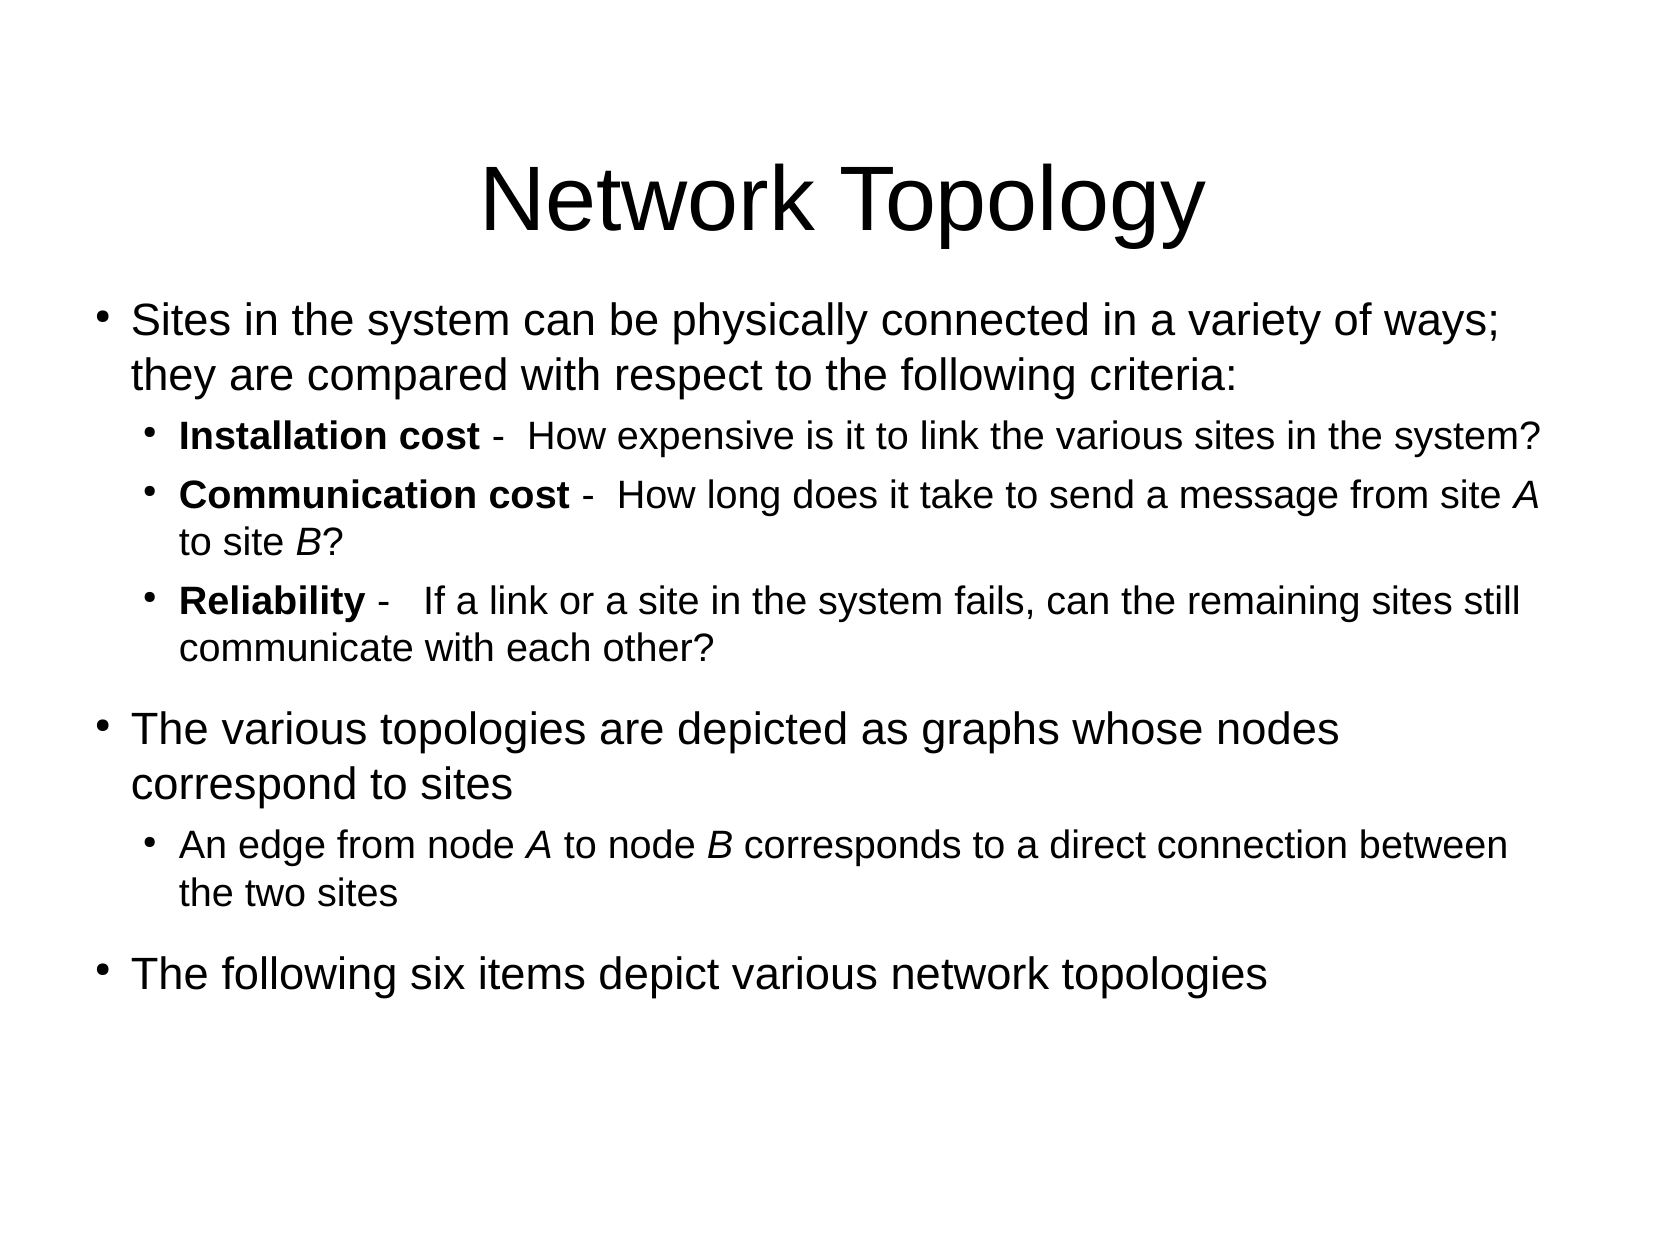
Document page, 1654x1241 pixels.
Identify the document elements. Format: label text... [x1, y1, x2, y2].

title Network Topology [82, 49, 1571, 257]
list Sites in the system can be physically connected in a variety of ways; they are compared with respect to the following criteria: Installation cost - How expensive is it to link the various sites in the system? Communication cost - How long does it take to send a message from site A to site B? Reliability - If a link or a site in the system fails, can the remaining sites still communicate with each other? The various topologies are depicted as graphs whose nodes correspond to sites An edge from node A to node B corresponds to a direct connection between the two sites The following six items depict various network topologies [82, 290, 1571, 1010]
